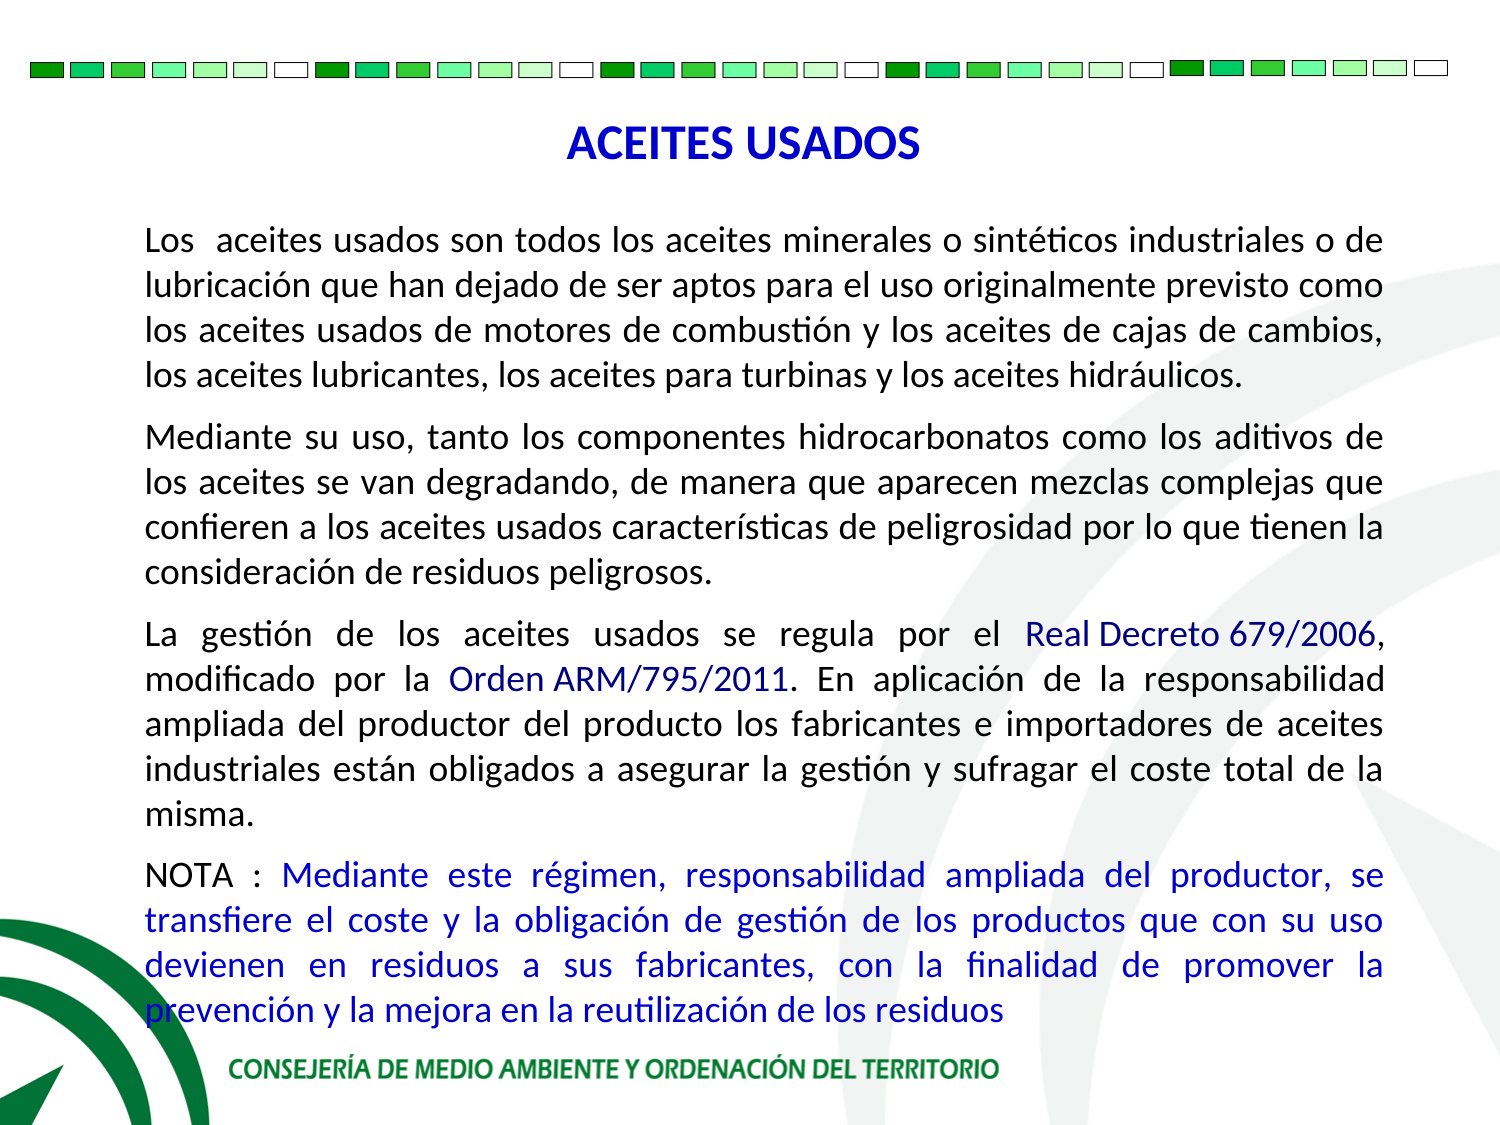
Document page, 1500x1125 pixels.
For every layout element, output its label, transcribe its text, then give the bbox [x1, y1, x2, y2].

list Los aceites usados son todos los aceites minerales o sintéticos industriales o de lubricación que han dejado de ser aptos para el uso originalmente previsto como los aceites usados de motores de combustión y los aceites de cajas de cambios, los aceites lubricantes, los aceites para turbinas y los aceites hidráulicos. Mediante su uso, tanto los componentes hidrocarbonatos como los aditivos de los aceites se van degradando, de manera que aparecen mezclas complejas que confieren a los aceites usados características de peligrosidad por lo que tienen la consideración de residuos peligrosos. La gestión de los aceites usados se regula por el Real Decreto 679/2006, modificado por la Orden ARM/795/2011. En aplicación de la responsabilidad ampliada del productor del producto los fabricantes e importadores de aceites industriales están obligados a asegurar la gestión y sufragar el coste total de la misma. NOTA : Mediante este régimen, responsabilidad ampliada del productor, se transfiere el coste y la obligación de gestión de los productos que con su uso devienen en residuos a sus fabricantes, con la finalidad de promover la prevención y la mejora en la reutilización de los residuos [129, 207, 1405, 1040]
picture [0, 0, 1500, 1125]
title ACEITES USADOS [106, 70, 1382, 208]
